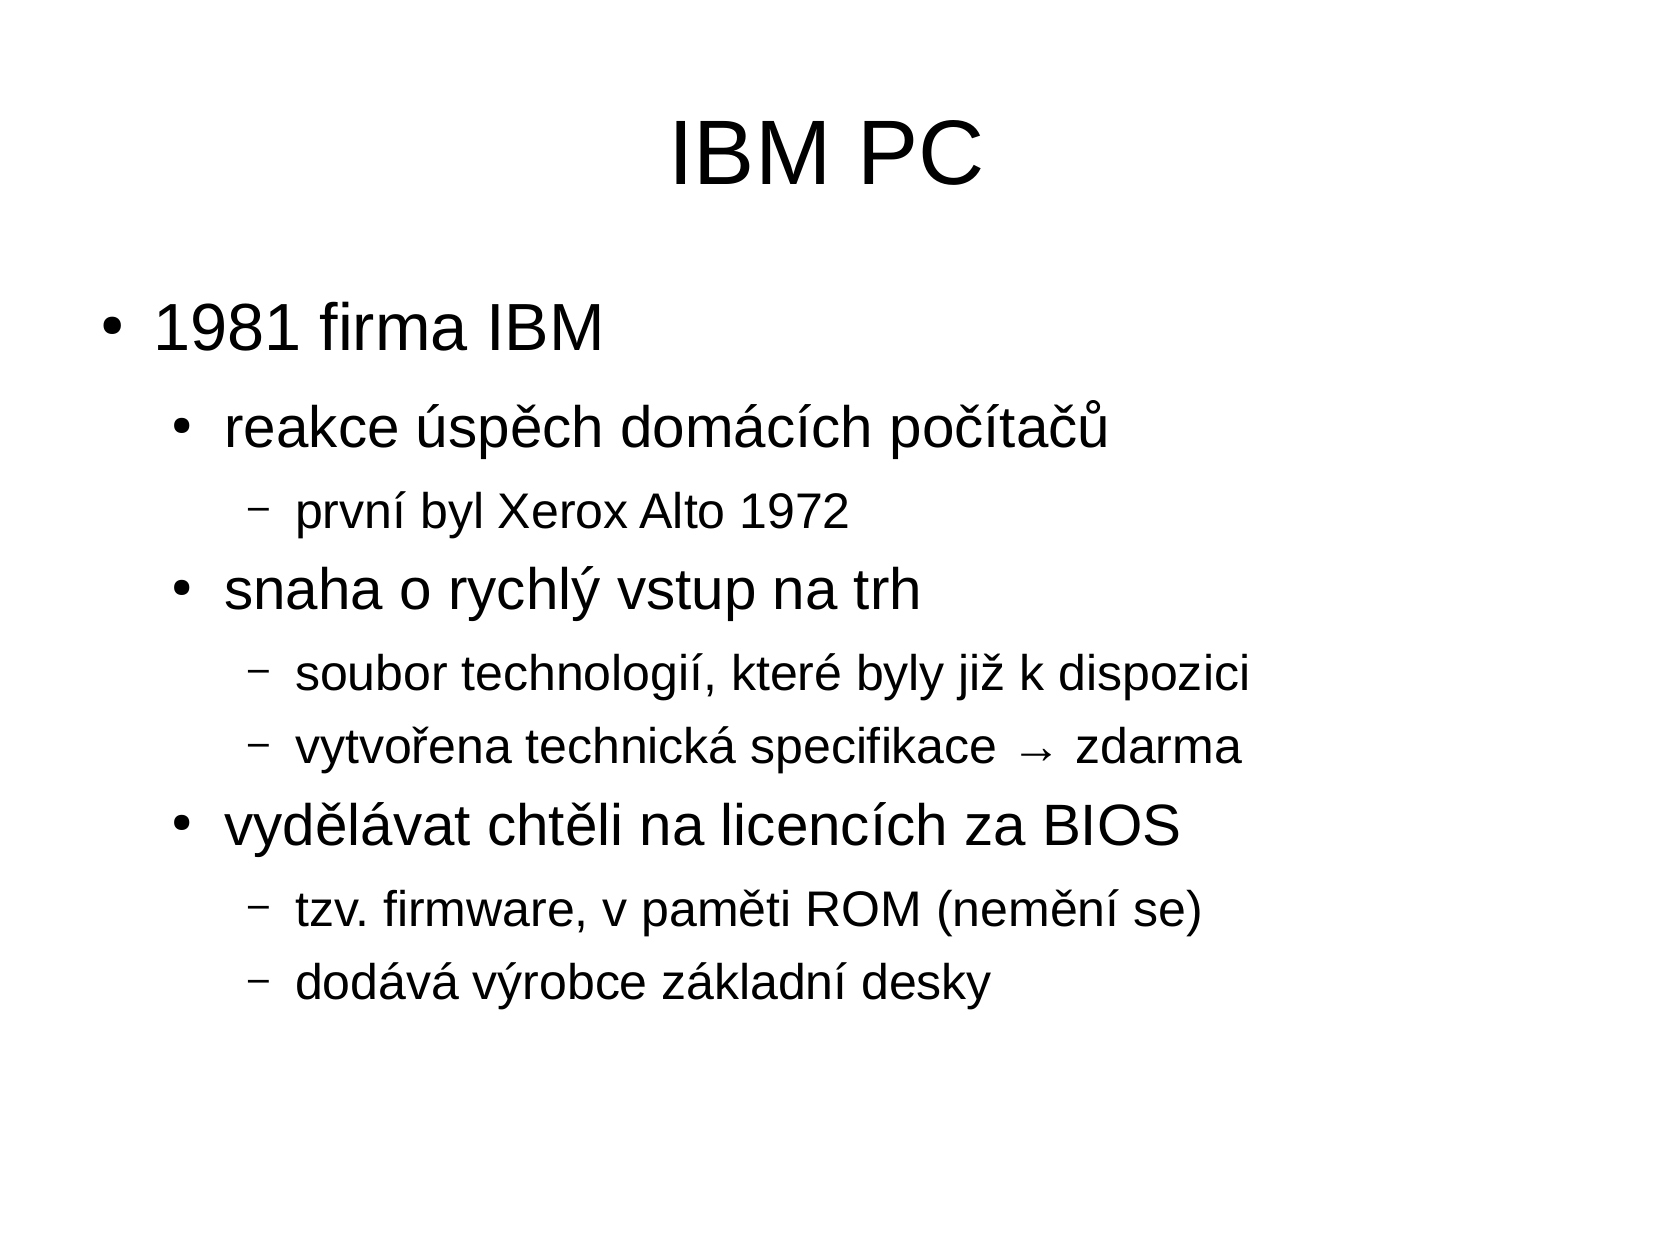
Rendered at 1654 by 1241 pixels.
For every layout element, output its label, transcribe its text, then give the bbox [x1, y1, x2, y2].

list 1981 firma IBM reakce úspěch domácích počítačů první byl Xerox Alto 1972 snaha o rychlý vstup na trh soubor technologií, které byly již k dispozici vytvořena technická specifikace → zdarma vydělávat chtěli na licencích za BIOS tzv. firmware, v paměti ROM (nemění se) dodává výrobce základní desky [82, 290, 1571, 1109]
title IBM PC [82, 49, 1571, 257]
